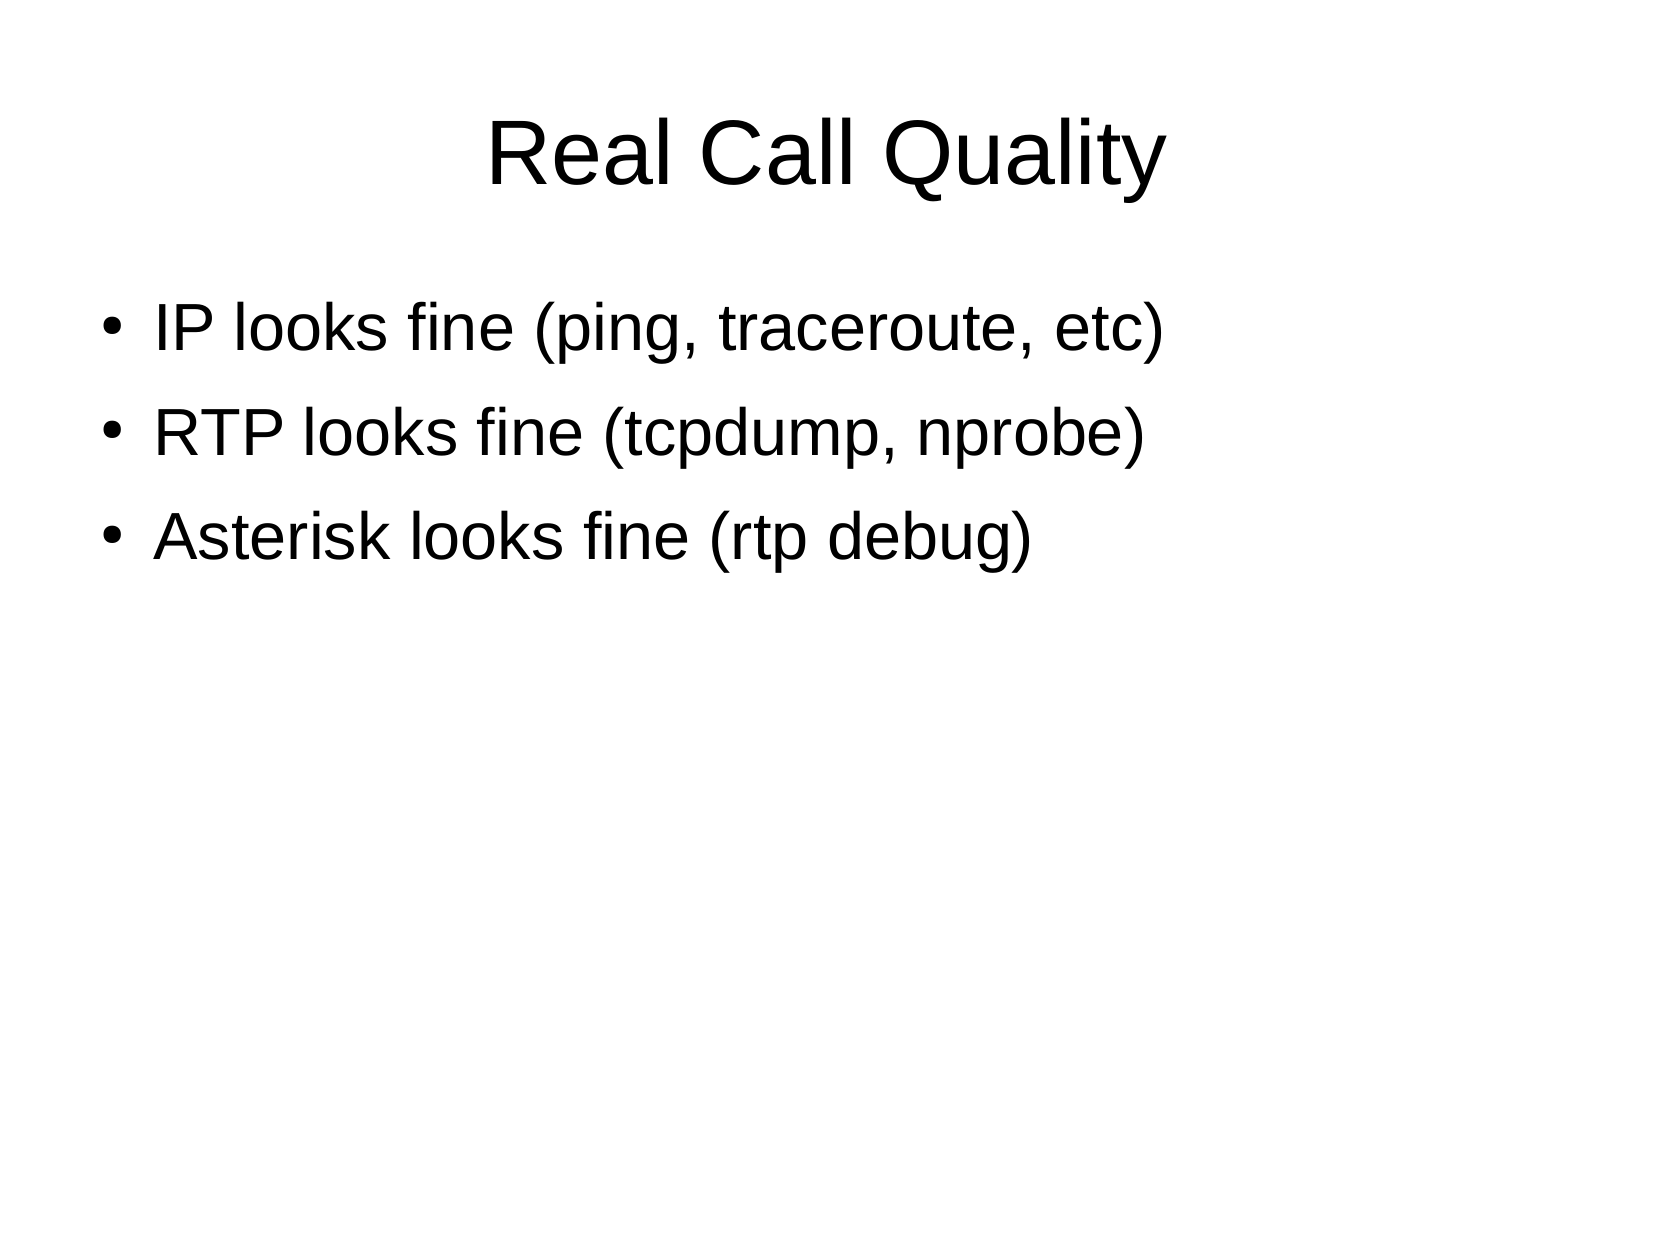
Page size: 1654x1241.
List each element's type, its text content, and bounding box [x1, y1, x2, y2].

title Real Call Quality [82, 49, 1571, 257]
list IP looks fine (ping, traceroute, etc) RTP looks fine (tcpdump, nprobe) Asterisk looks fine (rtp debug) [82, 290, 1571, 1109]
